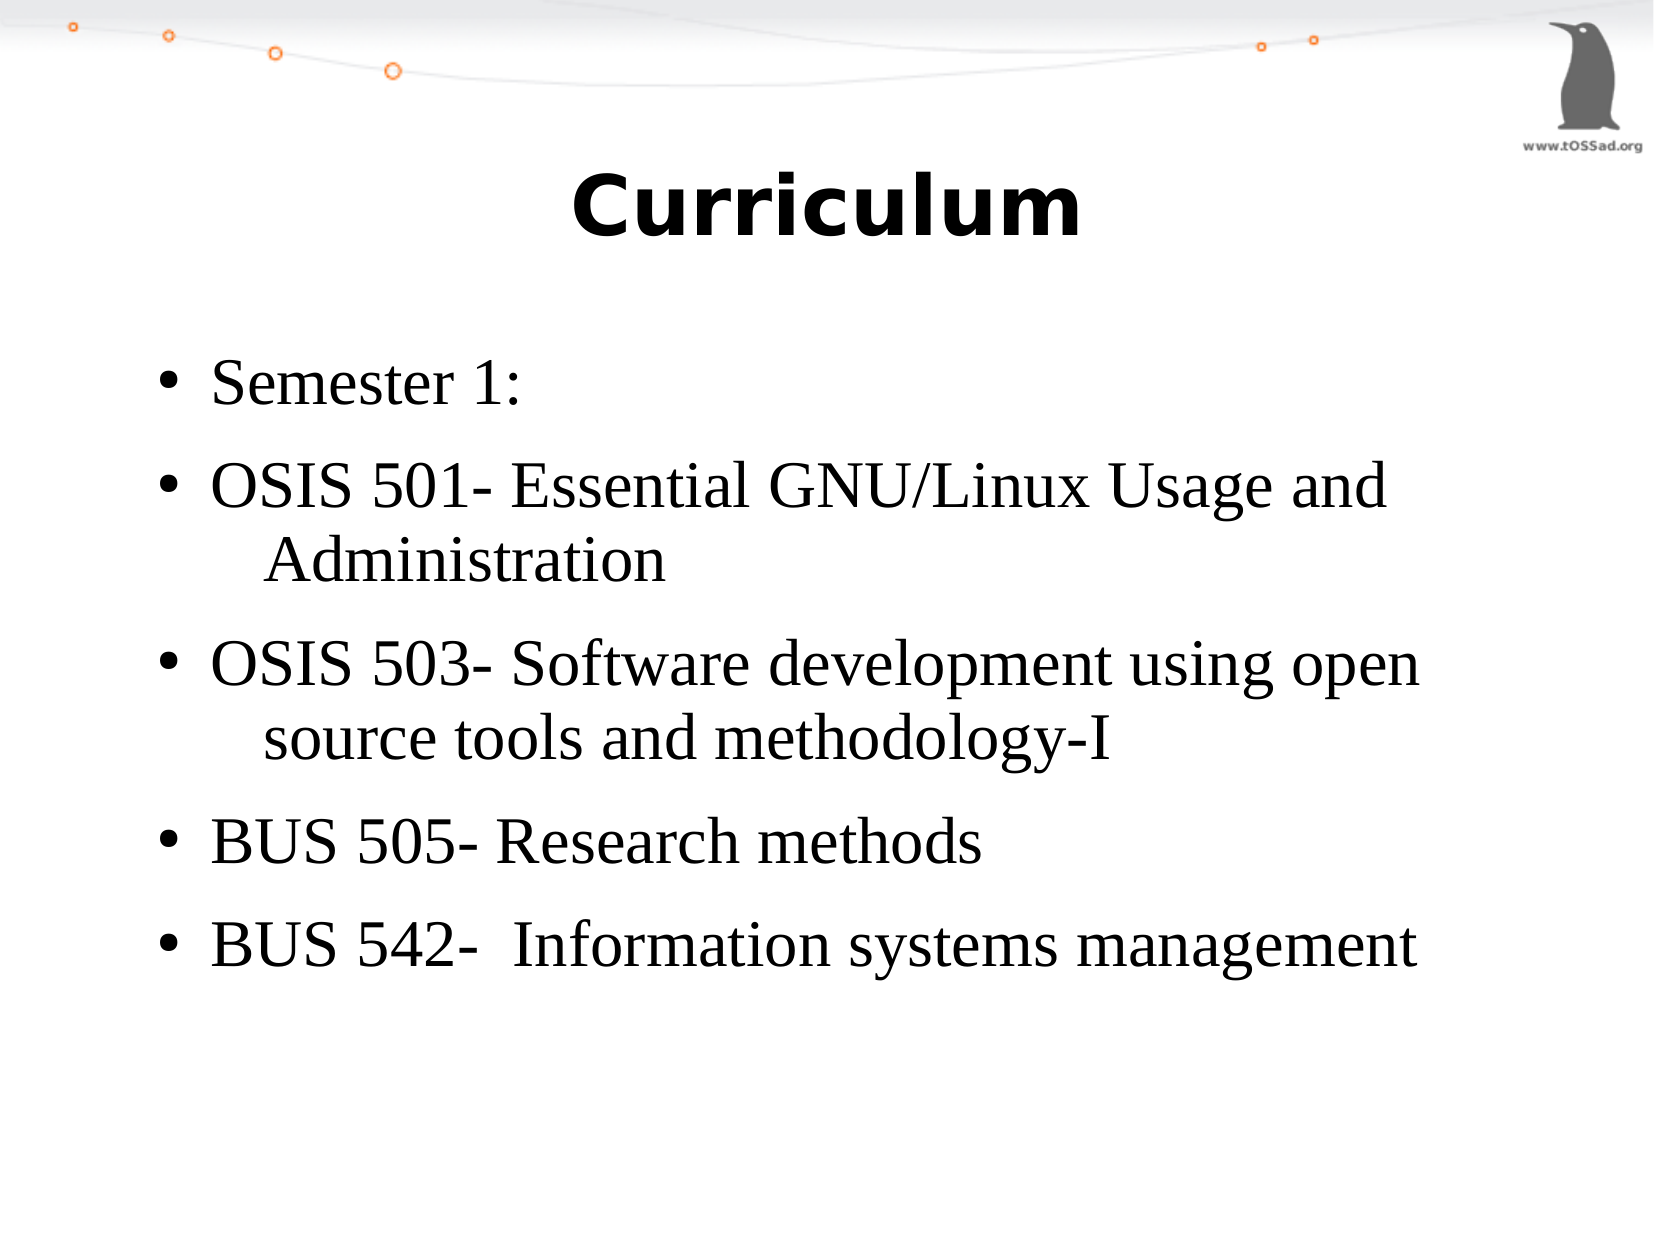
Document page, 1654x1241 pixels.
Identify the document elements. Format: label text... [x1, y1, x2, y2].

list Semester 1: OSIS 501- Essential GNU/Linux Usage and Administration OSIS 503- Software development using open source tools and methodology-I BUS 505- Research methods BUS 542- Information systems management [121, 344, 1534, 1127]
title Curriculum [121, 102, 1534, 311]
picture [0, 0, 1654, 157]
